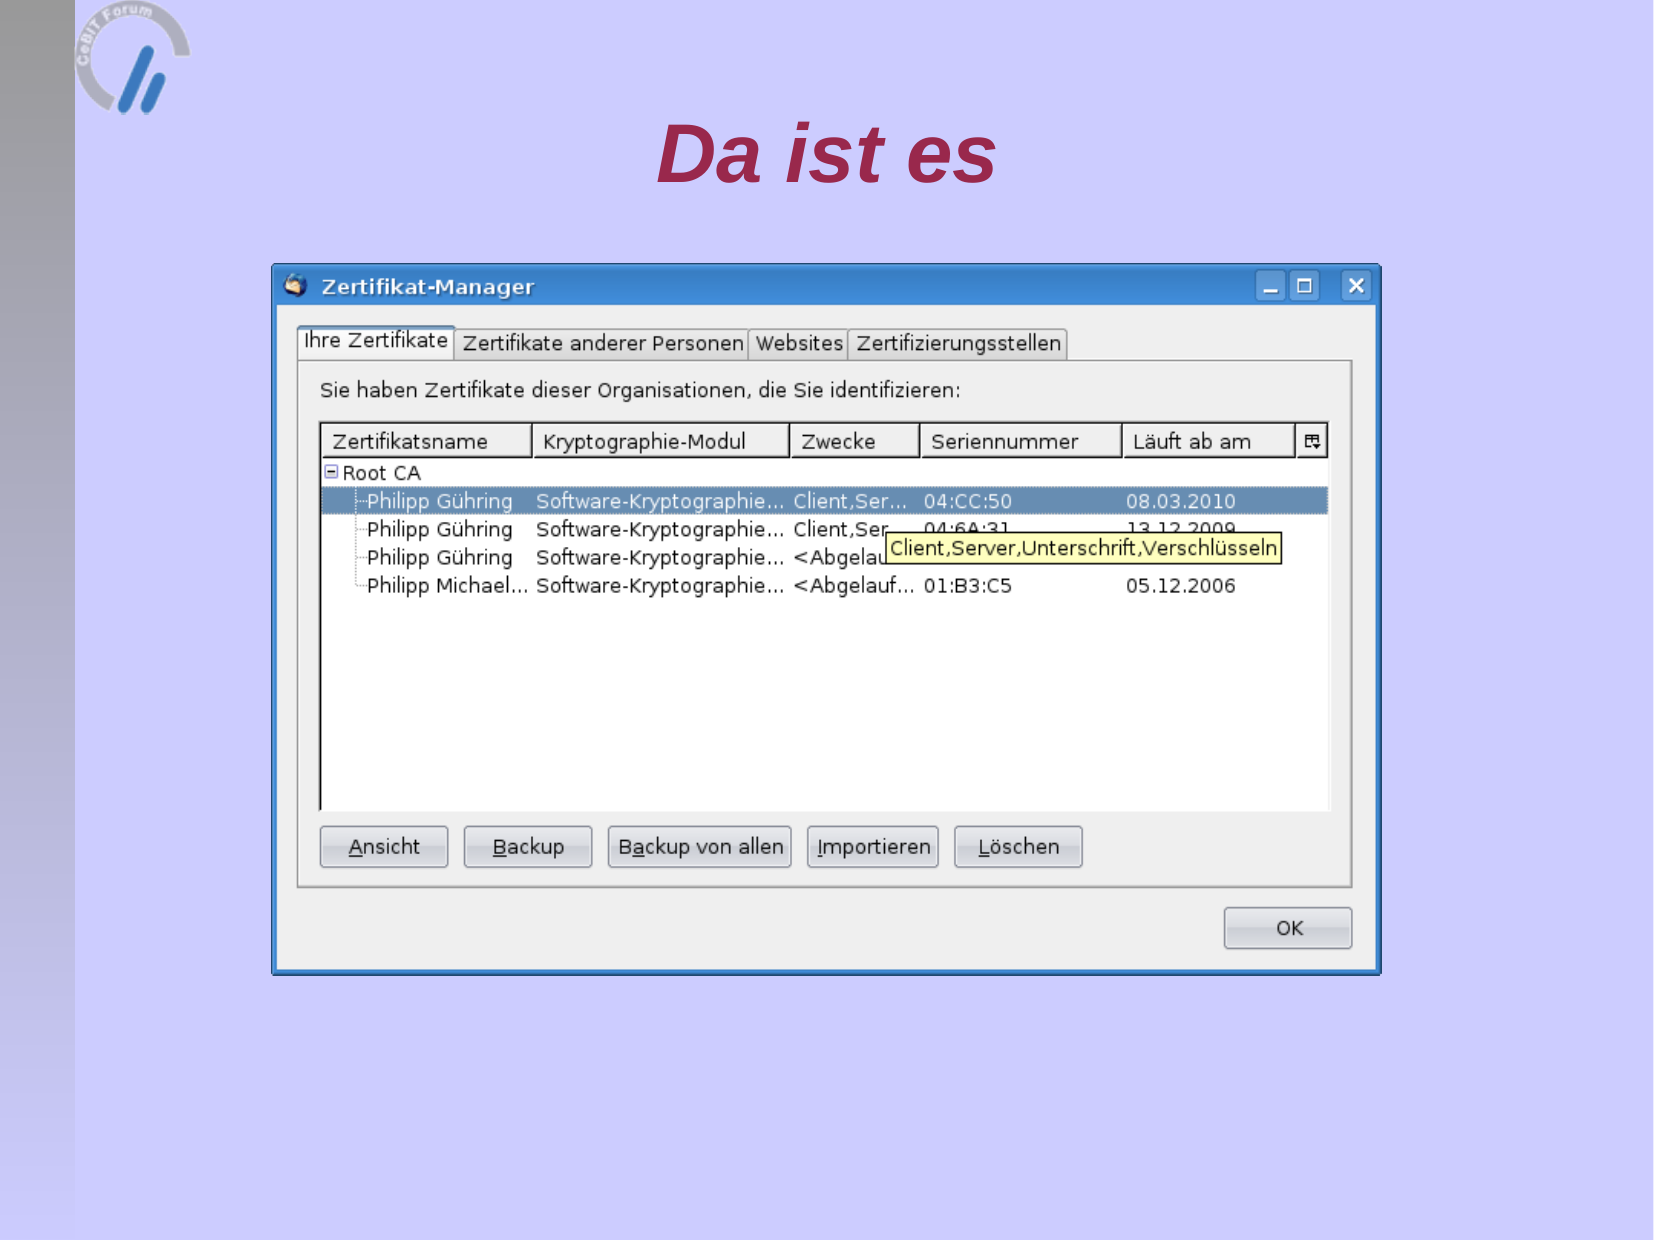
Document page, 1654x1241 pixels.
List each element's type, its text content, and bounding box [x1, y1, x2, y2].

picture [271, 263, 1382, 976]
title Da ist es [121, 49, 1534, 257]
